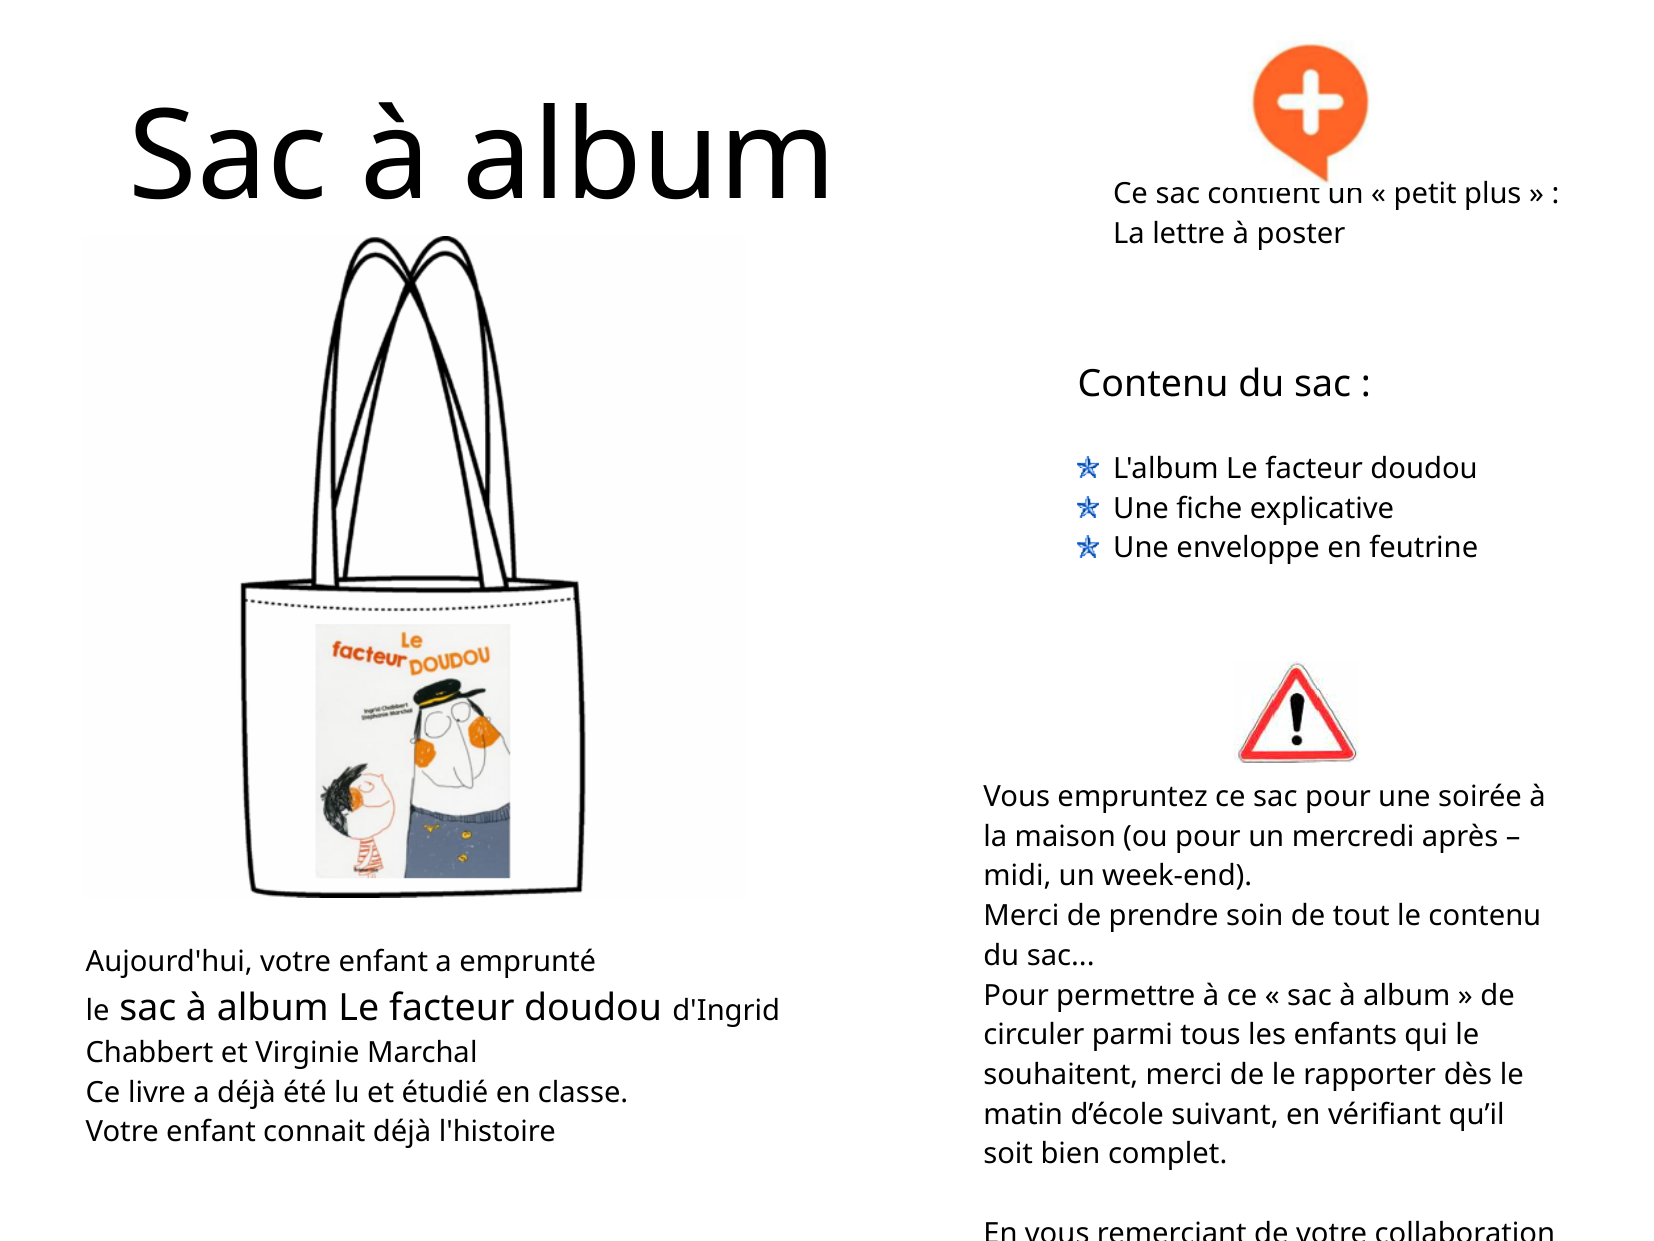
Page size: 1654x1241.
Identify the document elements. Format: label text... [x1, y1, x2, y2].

text_box Vous empruntez ce sac pour une soirée à la maison (ou pour un mercredi après – midi, un week-end). Merci de prendre soin de tout le contenu du sac... Pour permettre à ce « sac à album » de circuler parmi tous les enfants qui le souhaitent, merci de le rapporter dès le matin d’école suivant, en vérifiant qu’il soit bien complet. En vous remerciant de votre collaboration [968, 767, 1571, 1143]
text_box Contenu du sac : L'album Le facteur doudou Une fiche explicative Une enveloppe en feutrine [1062, 349, 1595, 815]
picture [1228, 35, 1383, 189]
text_box Sac à album [106, 35, 898, 379]
text_box Ce sac contient un « petit plus » : La lettre à poster [1098, 165, 1583, 349]
picture [1228, 649, 1364, 772]
picture [82, 236, 745, 898]
text_box Aujourd'hui, votre enfant a emprunté le sac à album Le facteur doudou d'Ingrid Chabbert et Virginie Marchal Ce livre a déjà été lu et étudié en classe. Votre enfant connait déjà l'histoire [70, 933, 804, 1228]
